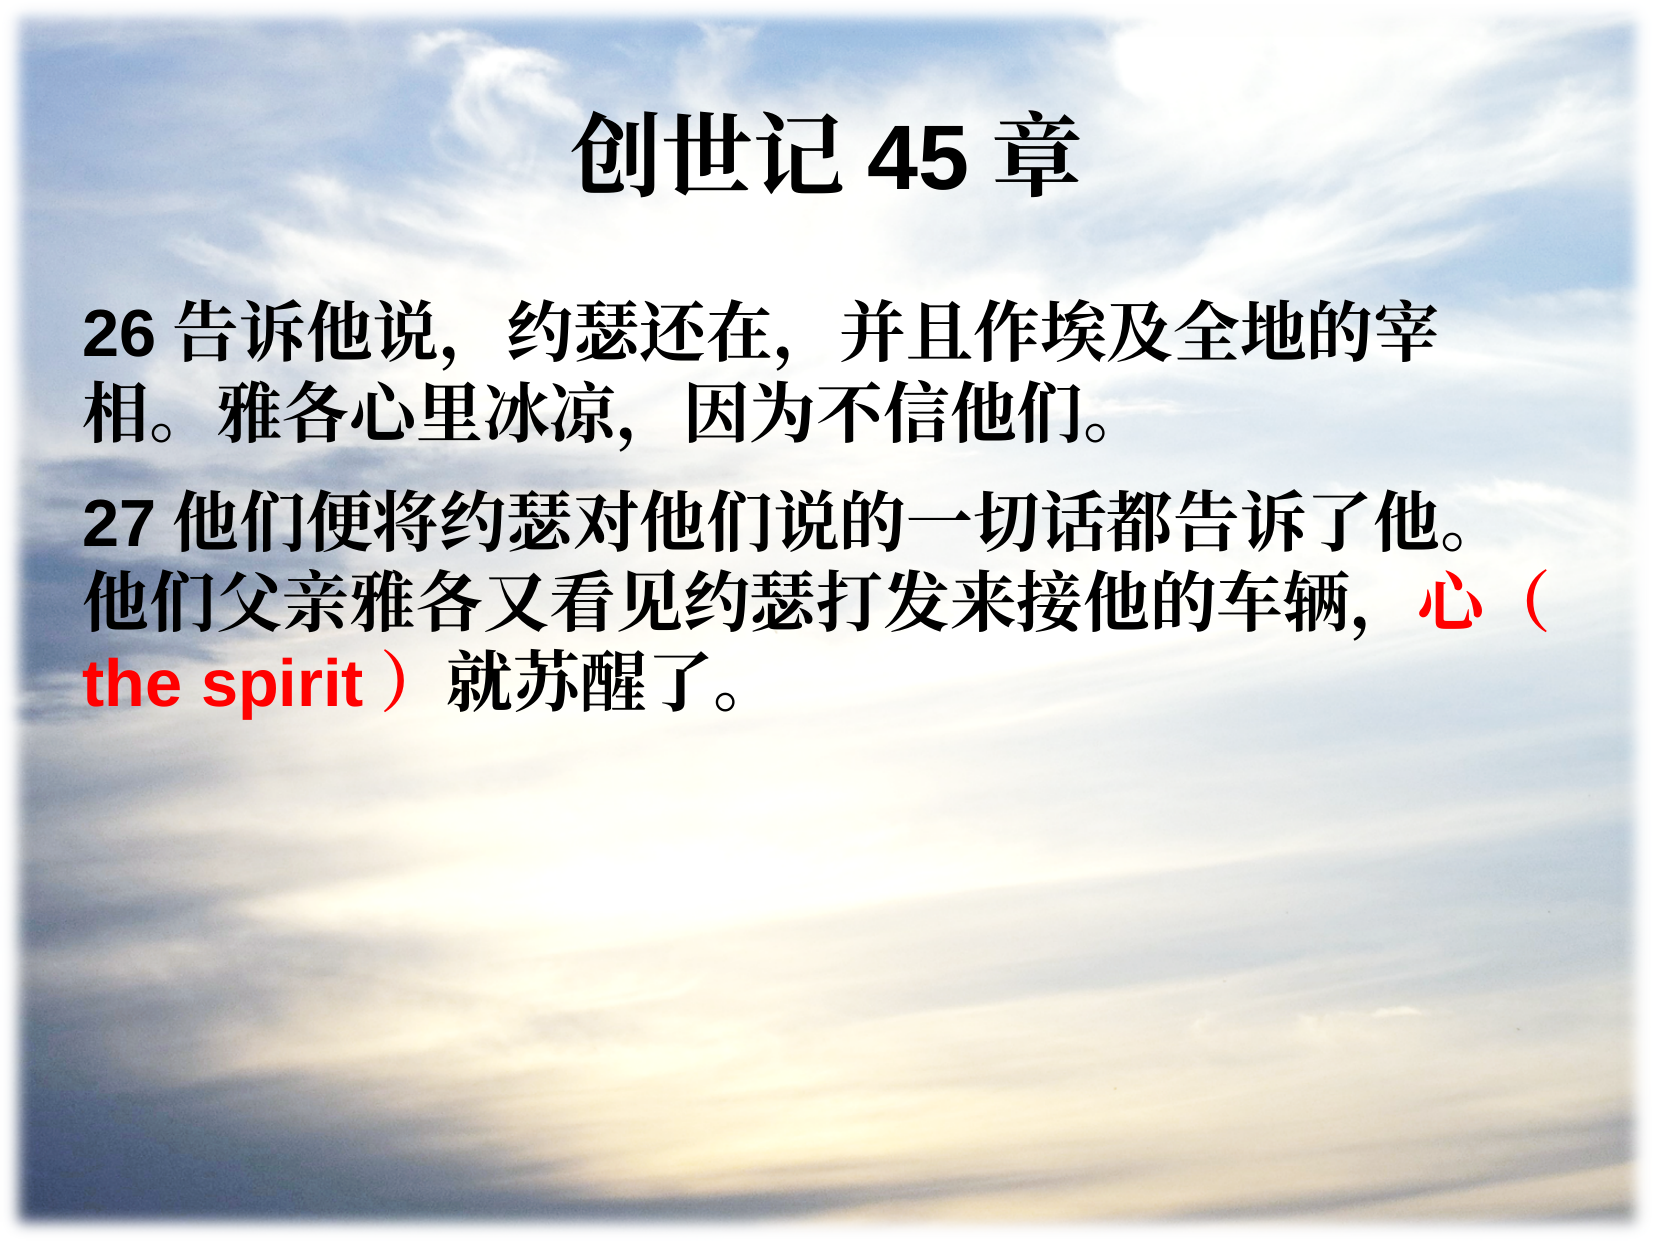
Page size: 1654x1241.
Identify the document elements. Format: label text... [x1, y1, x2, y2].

list 26告诉他说，约瑟还在，并且作埃及全地的宰相。雅各心里冰凉，因为不信他们。 27他们便将约瑟对他们说的一切话都告诉了他。他们父亲雅各又看见约瑟打发来接他的车辆，心（ the spirit）就苏醒了。 [82, 290, 1571, 1109]
picture [0, 0, 1654, 1241]
title 创世记45章 [82, 49, 1571, 257]
